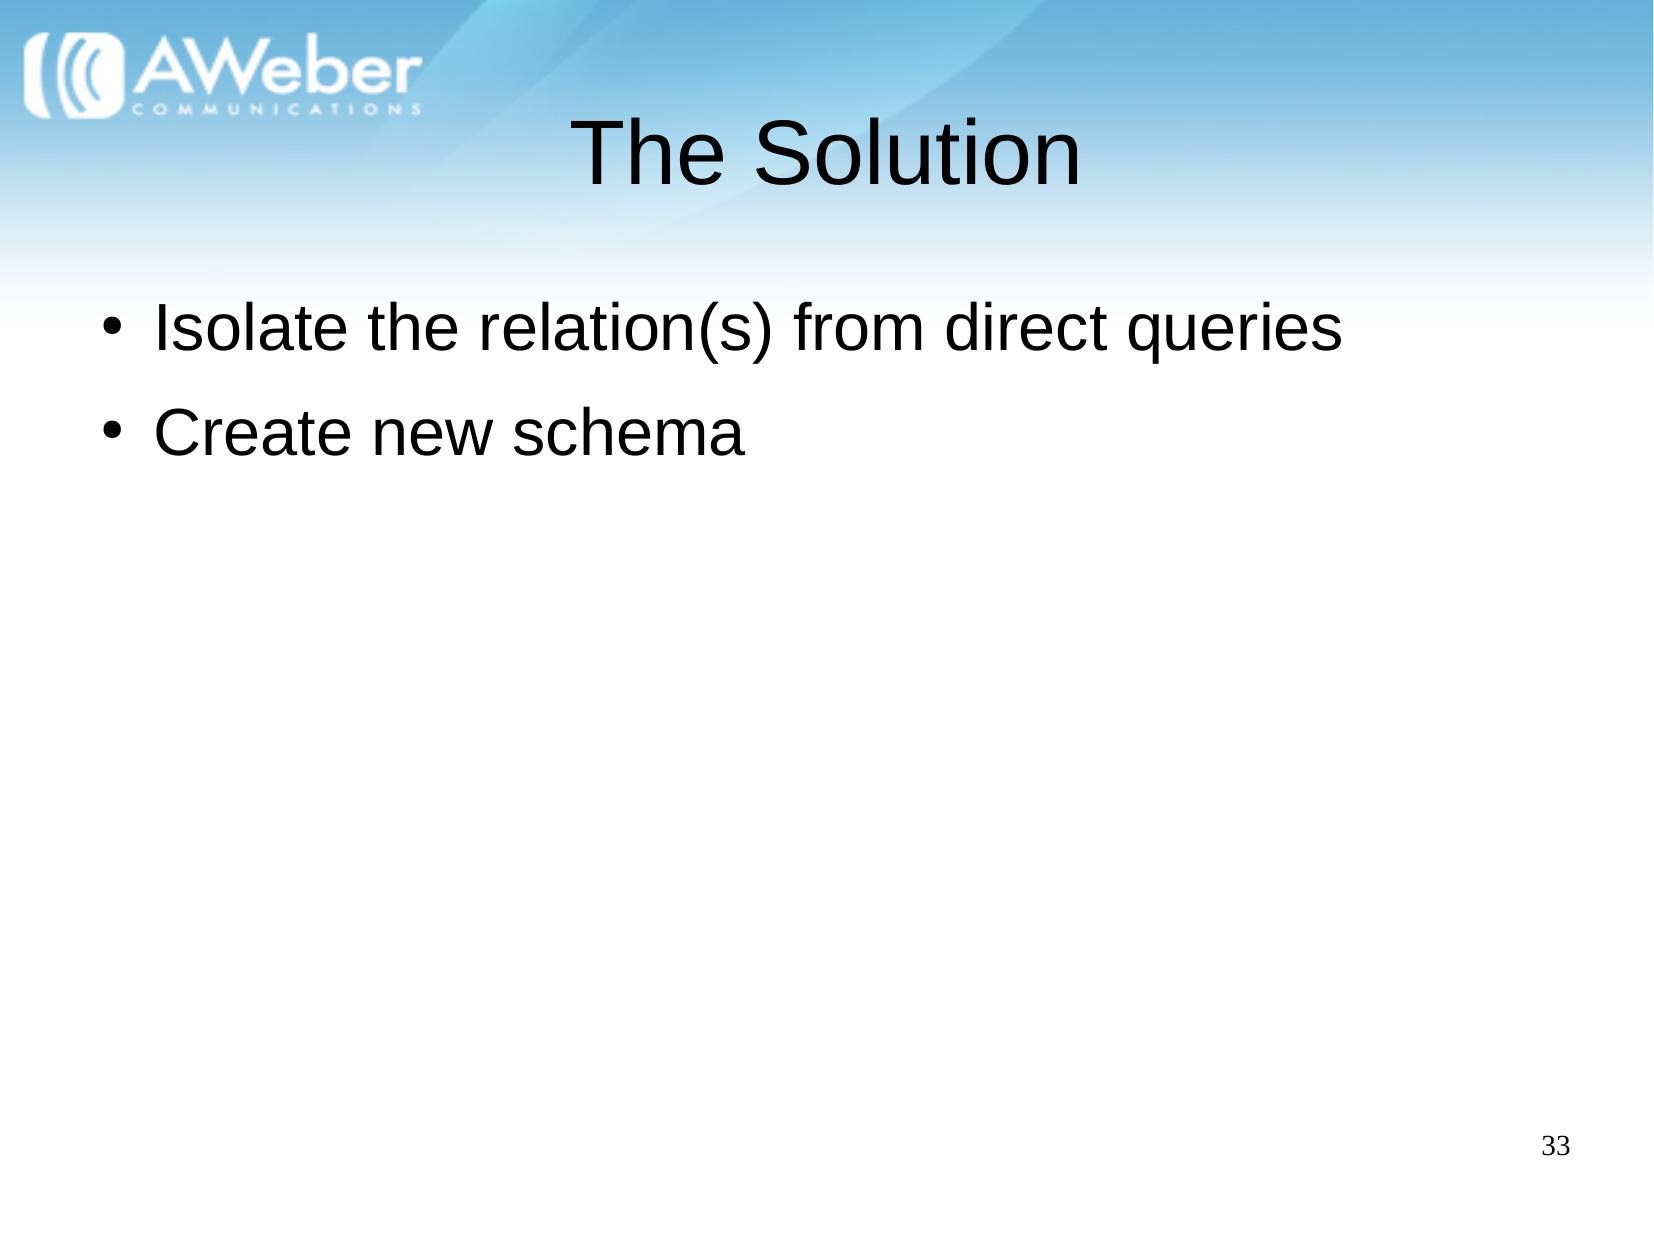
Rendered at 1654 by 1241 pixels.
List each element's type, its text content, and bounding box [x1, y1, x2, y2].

picture [0, 0, 1654, 376]
title The Solution [82, 49, 1571, 257]
list Isolate the relation(s) from direct queries Create new schema [82, 290, 1571, 1109]
